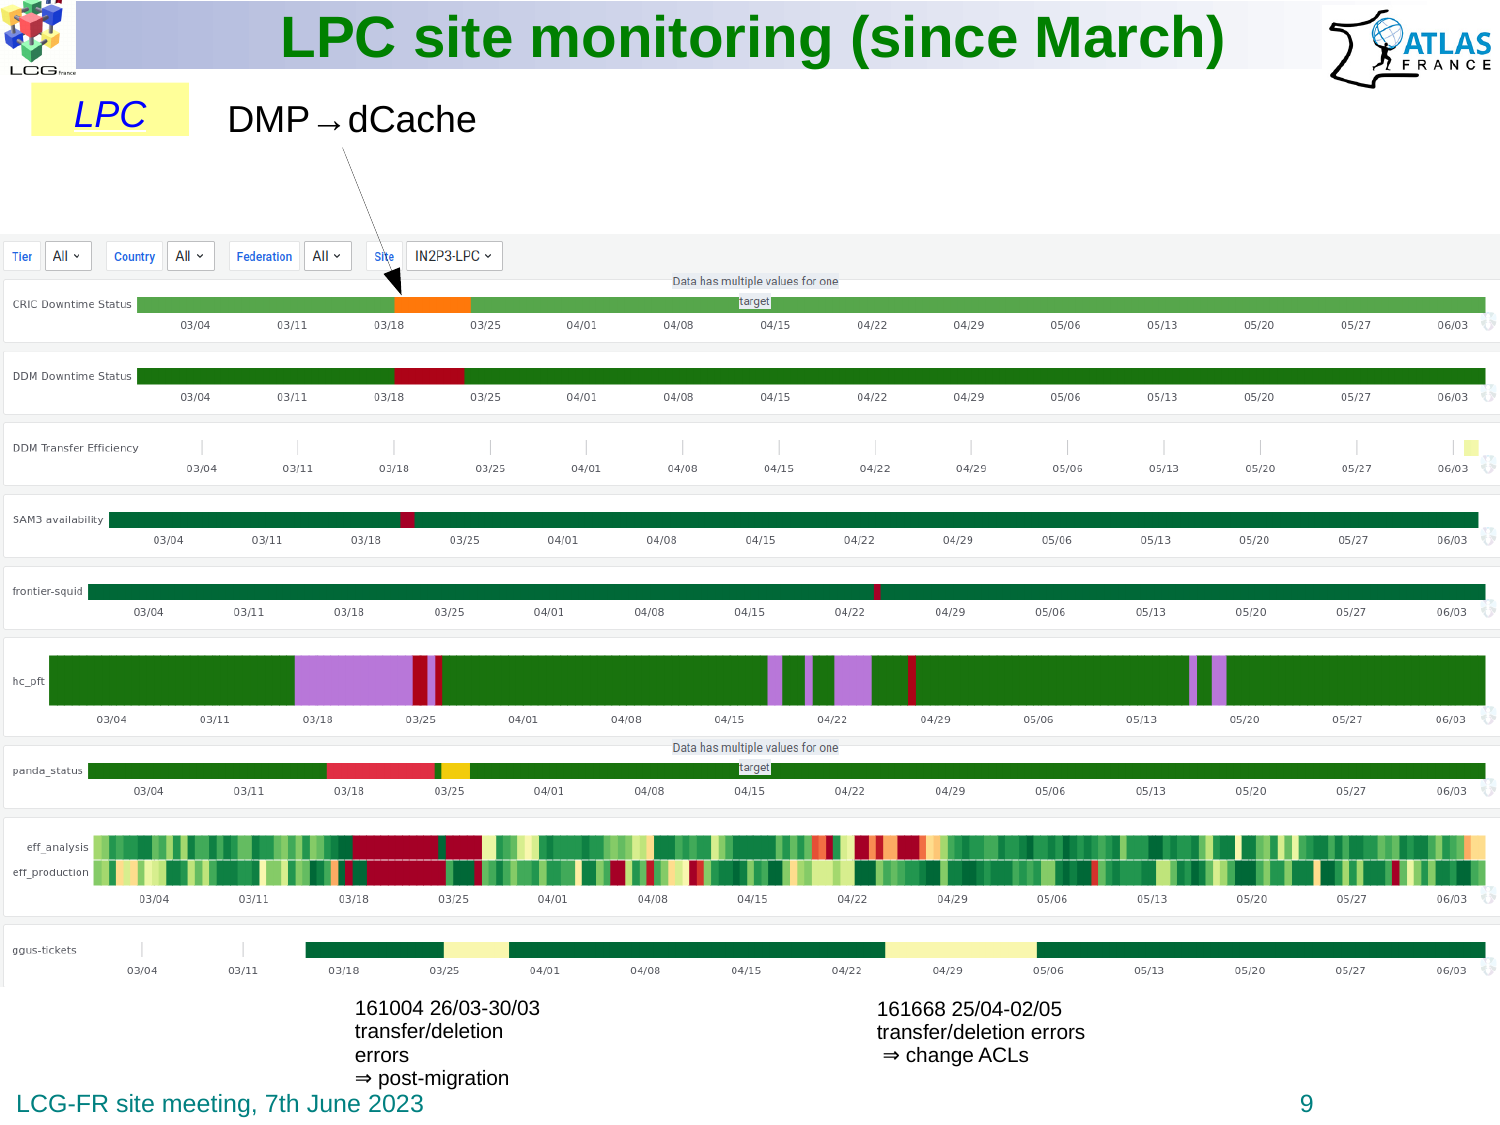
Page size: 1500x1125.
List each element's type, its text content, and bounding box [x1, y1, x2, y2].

text_box 161004 26/03-30/03 transfer/deletion errors ⇒ post-migration [340, 989, 556, 1098]
text_box LPC site monitoring (since March) [7, 0, 1500, 121]
text_box LPC [31, 82, 189, 136]
text_box DMP→dCache [212, 90, 505, 148]
picture [0, 234, 1500, 987]
text_box 161668 25/04-02/05 transfer/deletion errors ⇒ change ACLs [862, 990, 1123, 1075]
picture [0, 0, 7, 75]
